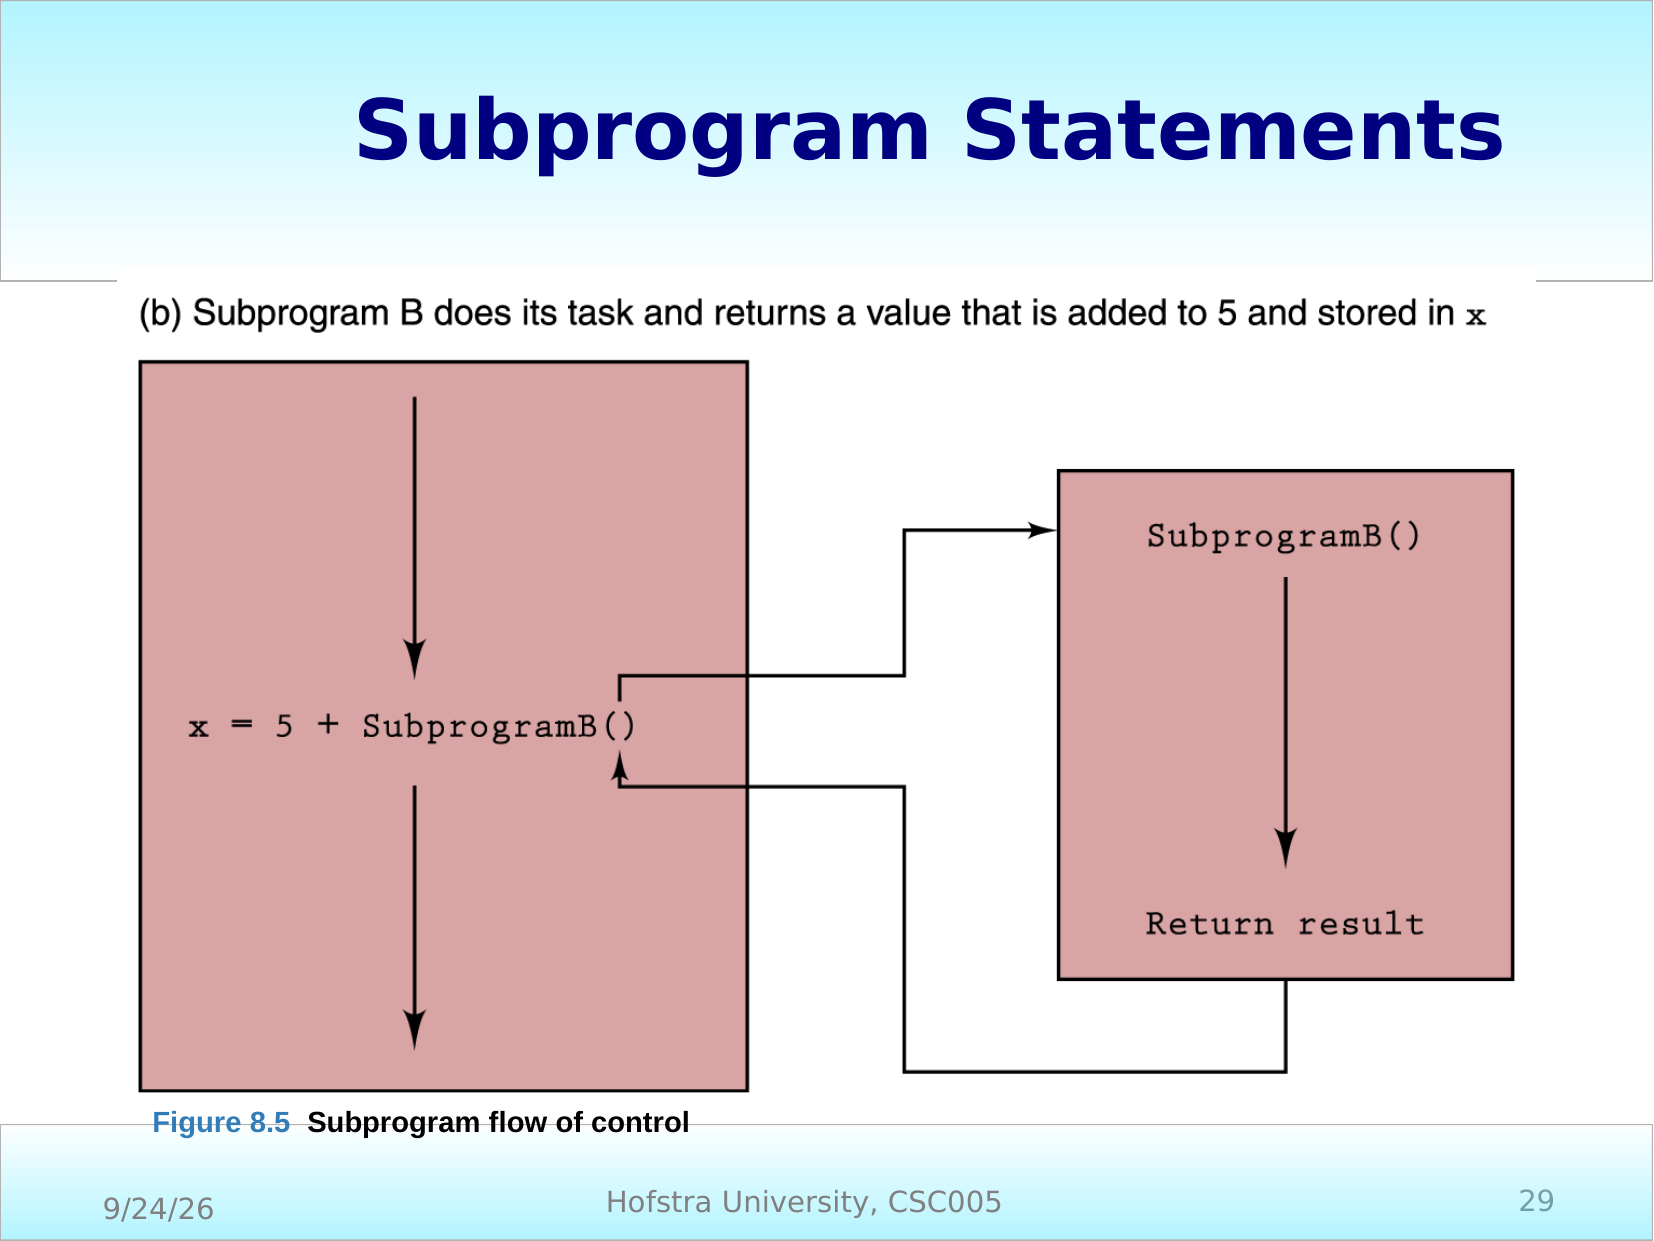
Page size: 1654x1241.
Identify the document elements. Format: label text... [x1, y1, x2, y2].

picture [117, 267, 1536, 1115]
text_box Figure 8.5 Subprogram flow of control [137, 1098, 706, 1147]
title Subprogram Statements [247, 27, 1612, 235]
